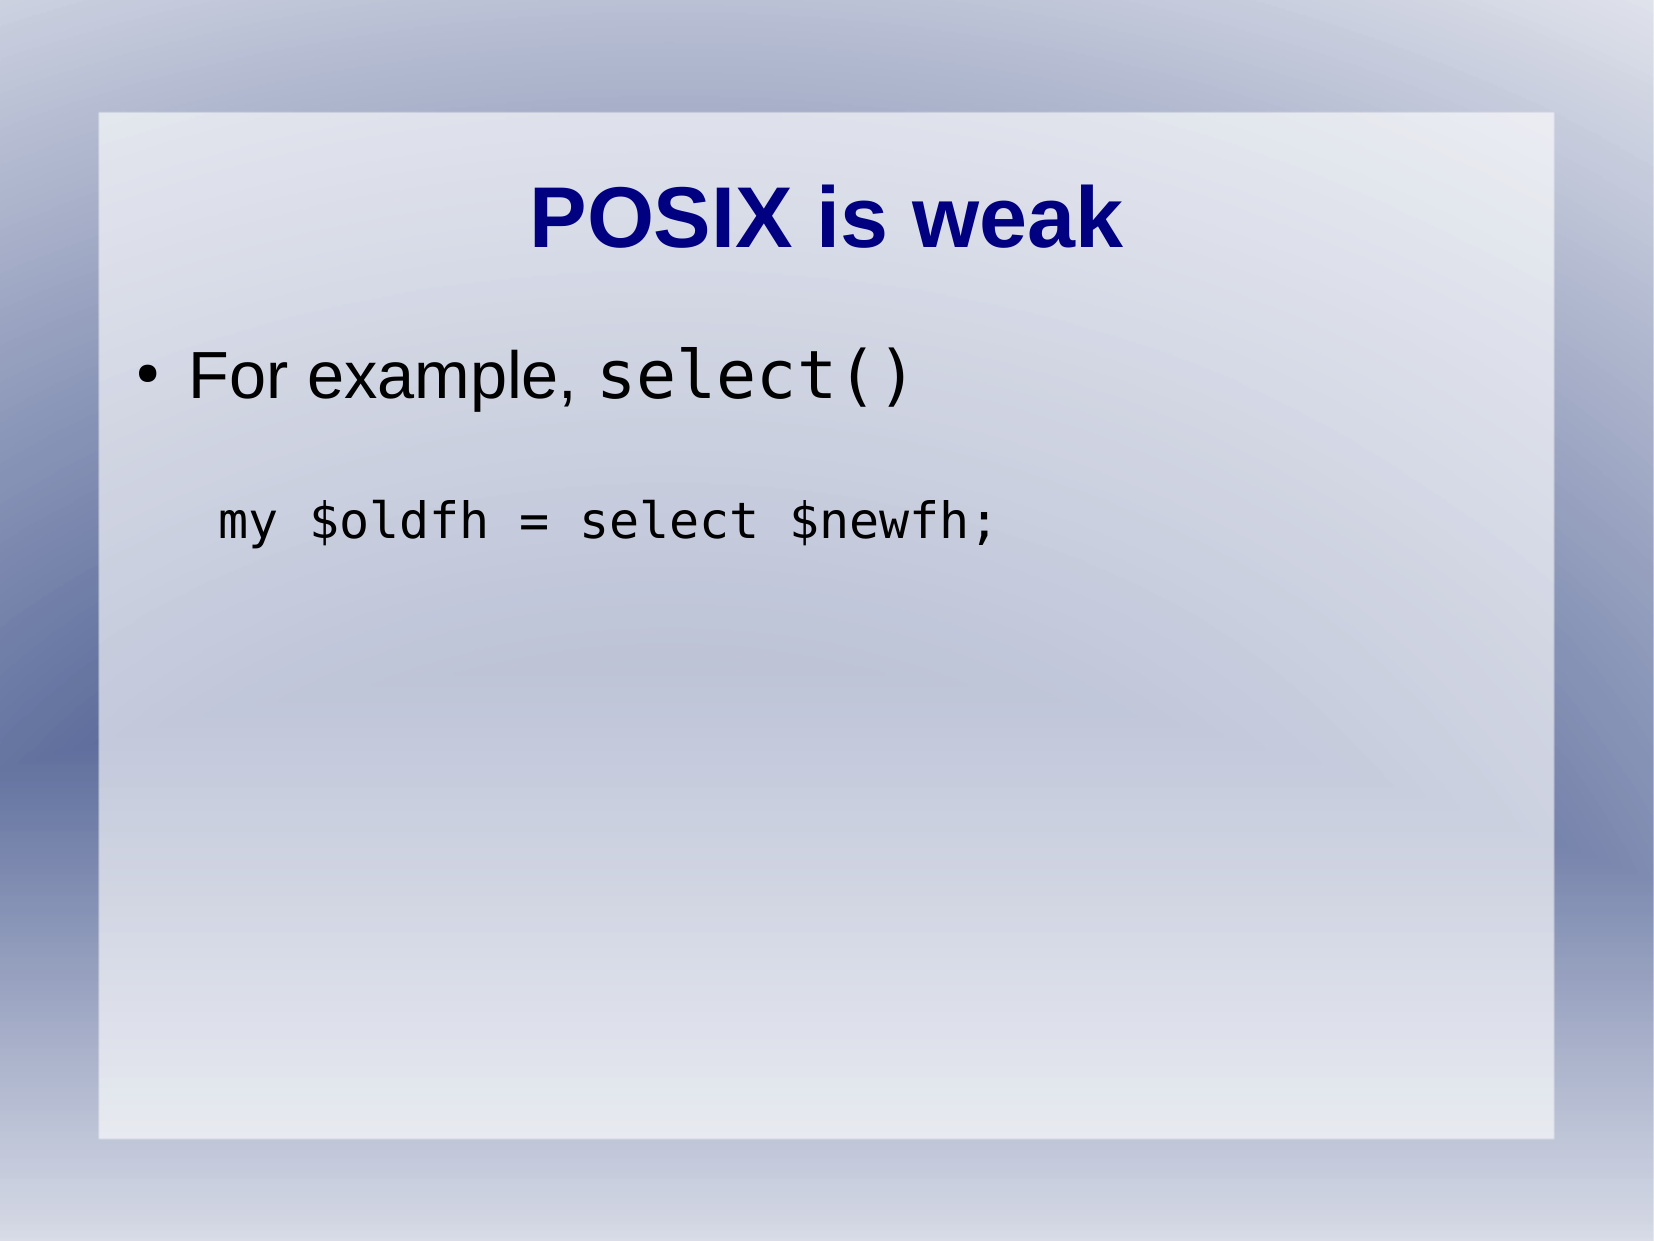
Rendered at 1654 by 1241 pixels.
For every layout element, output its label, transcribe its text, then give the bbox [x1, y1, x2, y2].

picture [0, 0, 1654, 1241]
title POSIX is weak [118, 114, 1536, 322]
list For example, select() my $oldfh = select $newfh; [118, 336, 1506, 1156]
